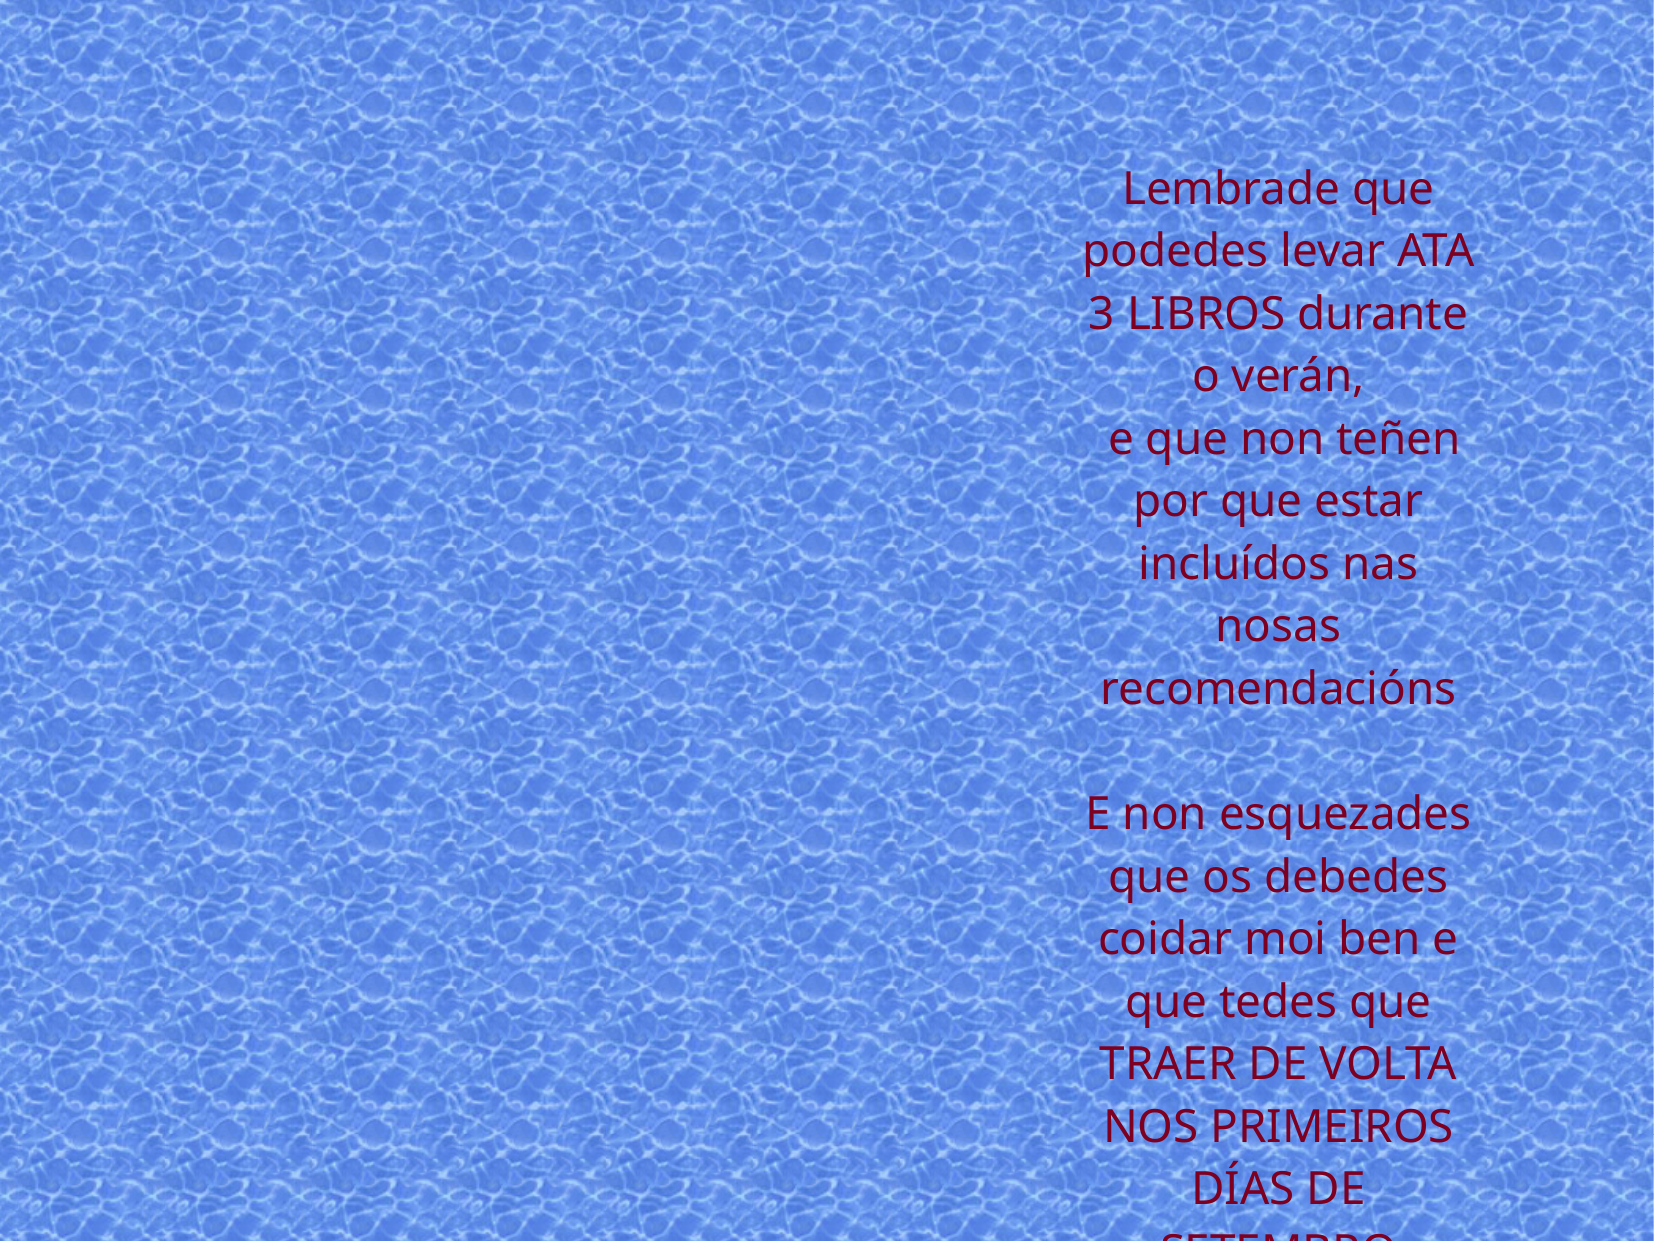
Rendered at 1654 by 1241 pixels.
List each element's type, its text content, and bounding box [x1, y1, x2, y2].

picture [1371, 1237, 1387, 1241]
picture [0, 0, 1654, 1241]
text_box Lembrade que podedes levar ATA 3 LIBROS durante o verán, e que non teñen por que estar incluídos nas nosas recomendacións E non esquezades que os debedes coidar moi ben e que tedes que TRAER DE VOLTA NOS PRIMEIROS DÍAS DE SETEMBRO [1057, 147, 1501, 1122]
